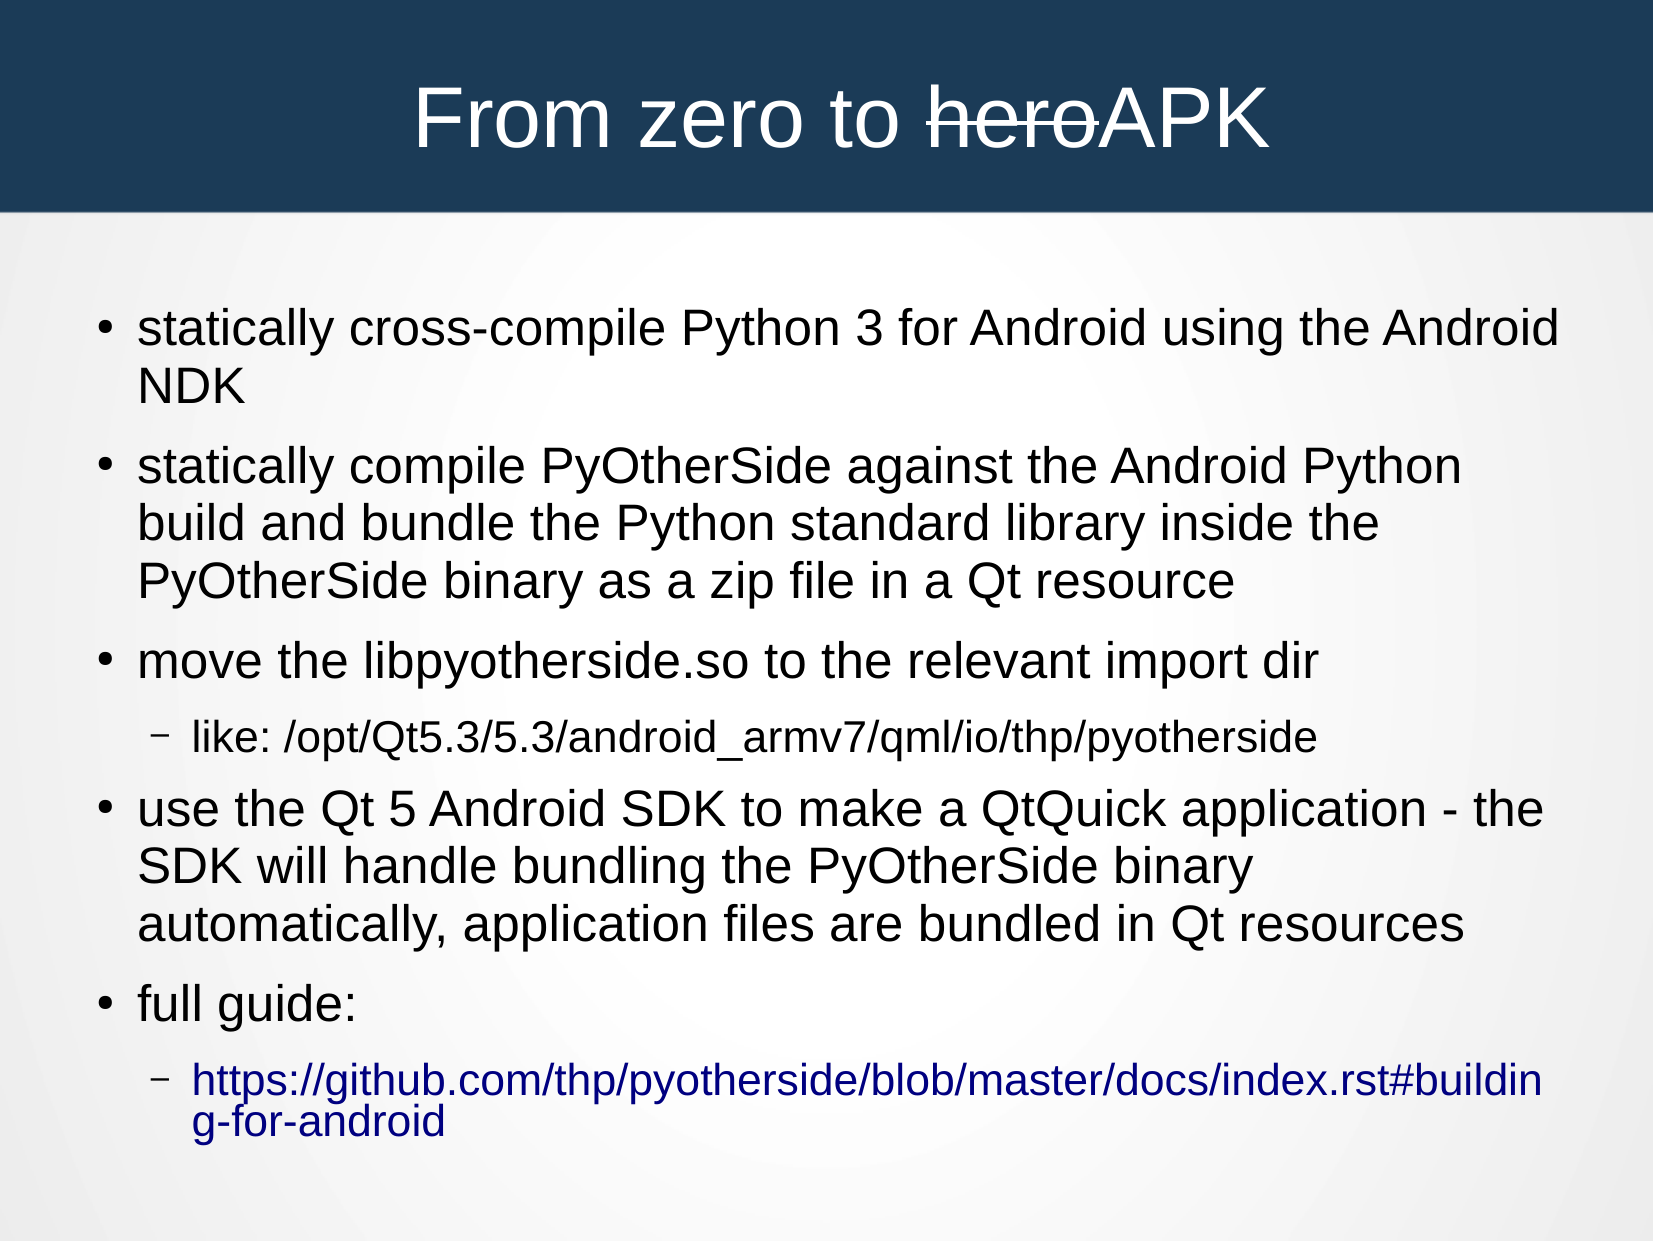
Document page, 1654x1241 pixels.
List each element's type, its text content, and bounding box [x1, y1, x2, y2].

list statically cross-compile Python 3 for Android using the Android NDK statically compile PyOtherSide against the Android Python build and bundle the Python standard library inside the PyOtherSide binary as a zip file in a Qt resource move the libpyotherside.so to the relevant import dir like: /opt/Qt5.3/5.3/android_armv7/qml/io/thp/pyotherside use the Qt 5 Android SDK to make a QtQuick application - the SDK will handle bundling the PyOtherSide binary automatically, application files are bundled in Qt resources full guide: https://github.com/thp/pyotherside/blob/master/docs/index.rst#building-for-android [82, 299, 1571, 1111]
picture [0, 0, 1653, 1241]
title From zero to heroAPK [82, 47, 1571, 189]
